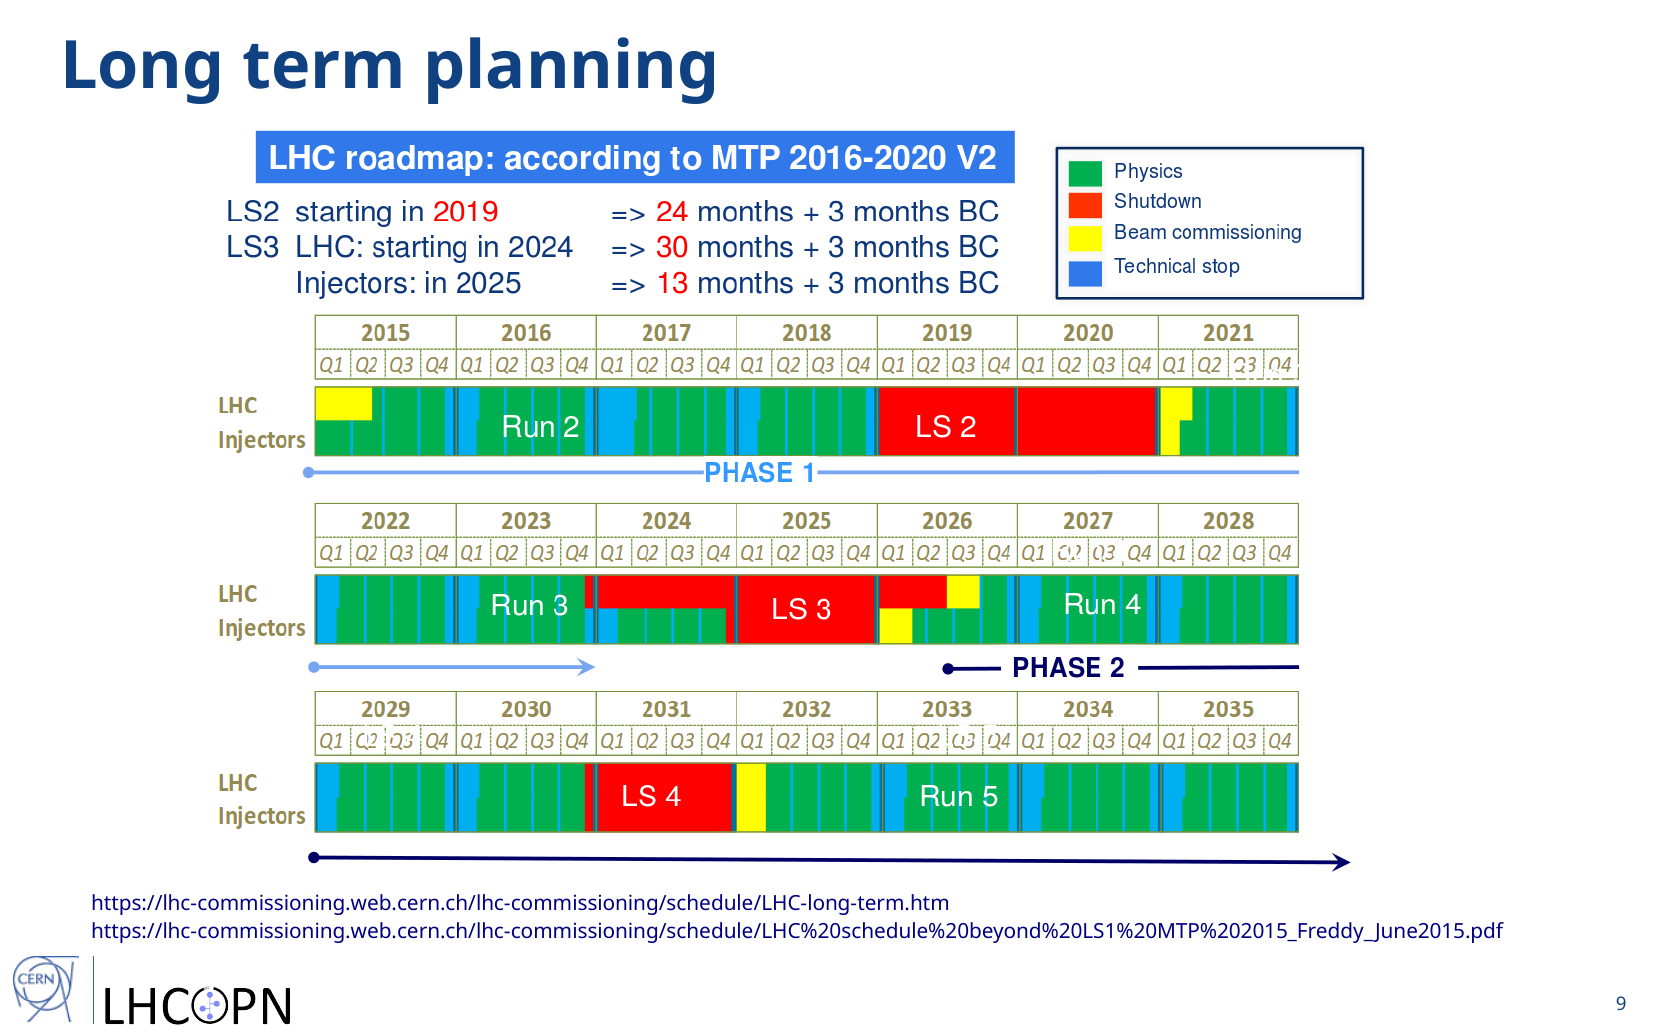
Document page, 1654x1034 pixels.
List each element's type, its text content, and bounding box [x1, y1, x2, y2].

picture [103, 987, 294, 1027]
text_box https://lhc-commissioning.web.cern.ch/lhc-commissioning/schedule/LHC-long-term.htm https://lhc-commissioning.web.cern.ch/lhc-commissioning/schedule/LHC%20schedule%20beyond%20LS1%20MTP%202015_Freddy_June2015.pdf [76, 880, 1635, 987]
title Long term planning [60, 0, 1528, 138]
picture [13, 956, 79, 1032]
picture [195, 123, 1368, 880]
